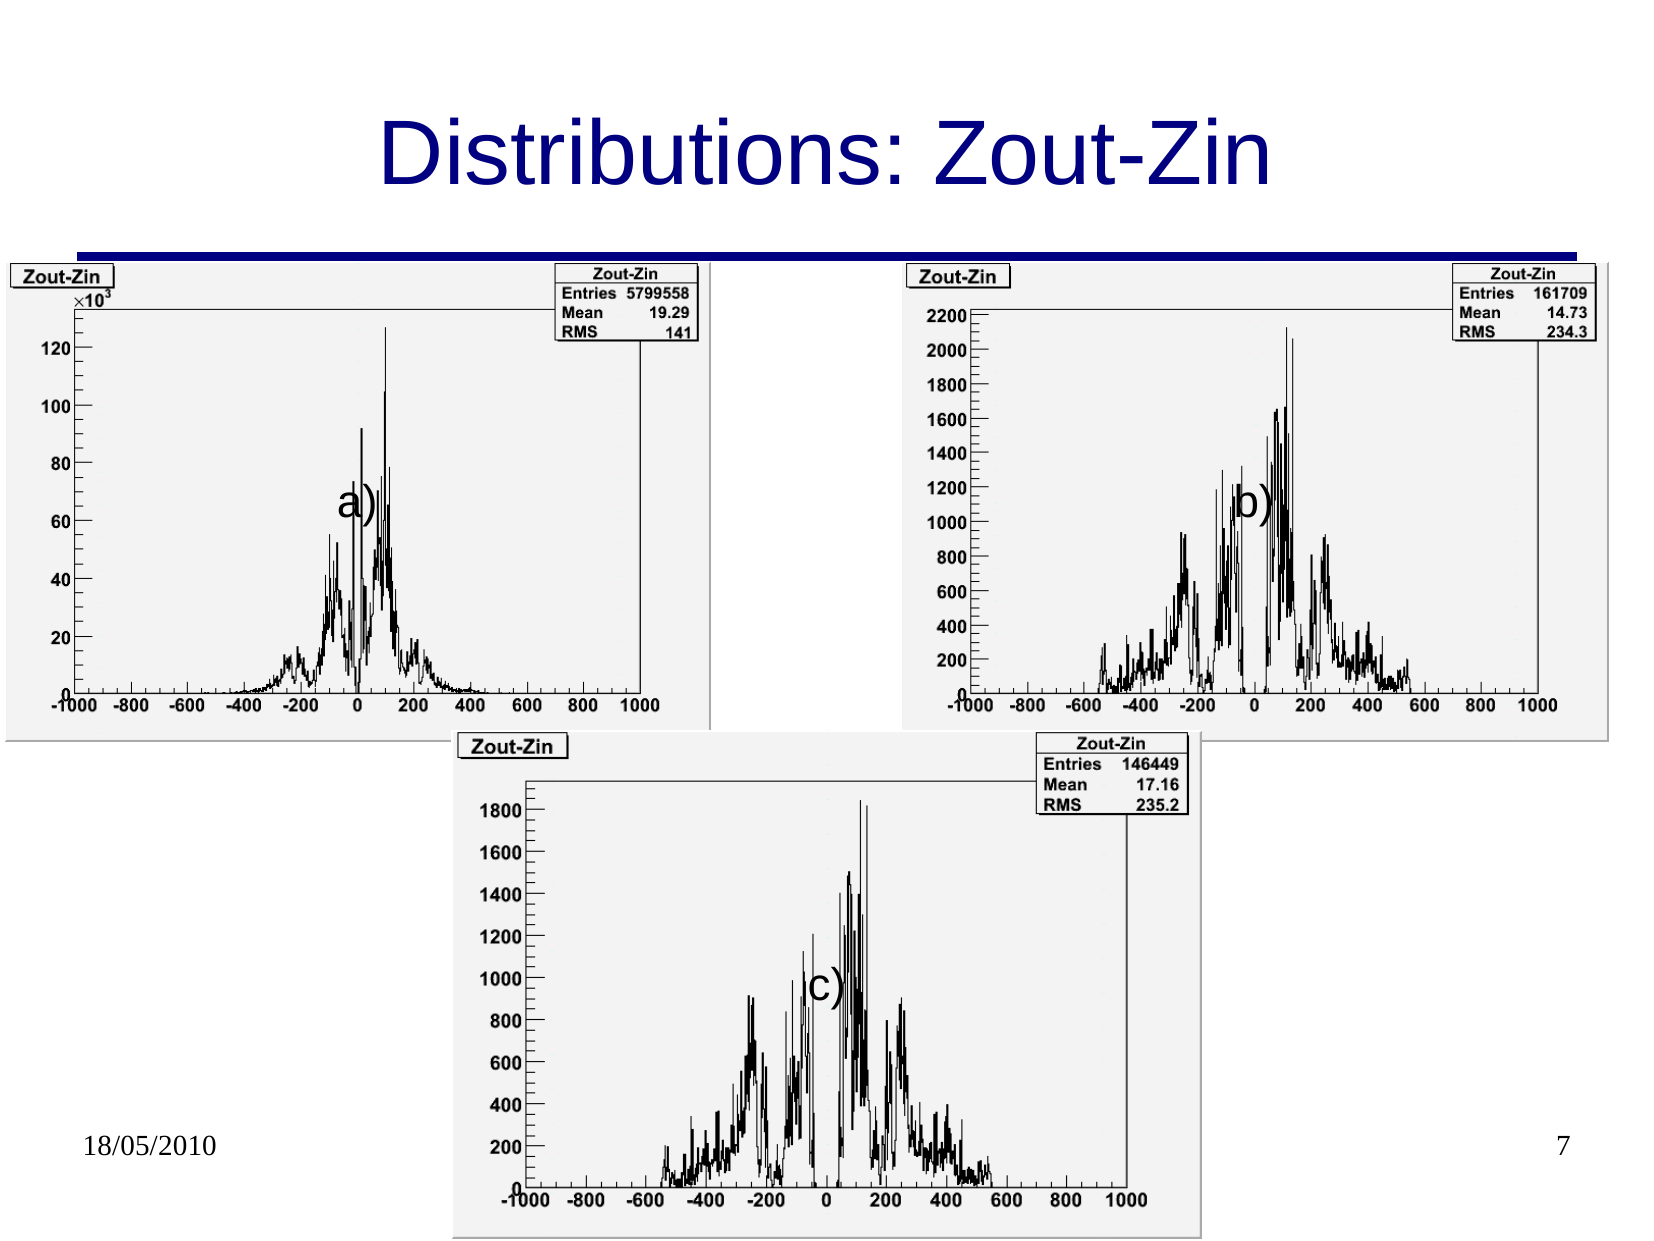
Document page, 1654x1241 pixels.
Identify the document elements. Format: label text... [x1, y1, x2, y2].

title Distributions: Zout-Zin [82, 56, 1571, 250]
picture [4, 261, 1609, 1239]
